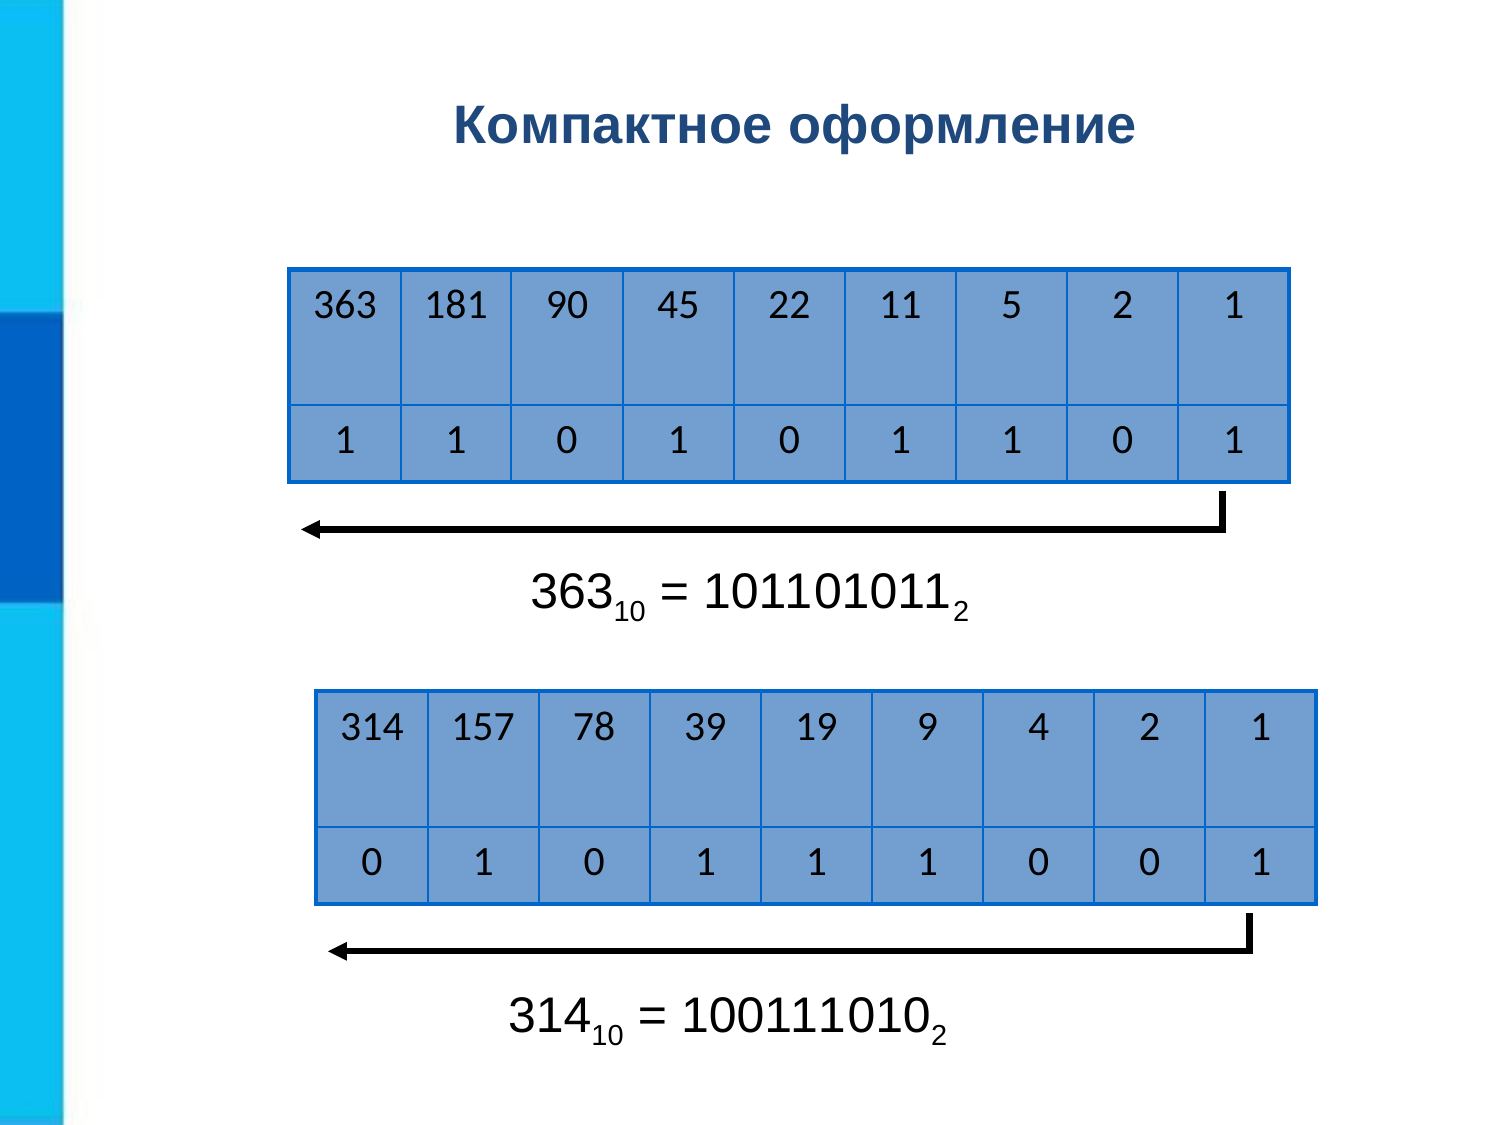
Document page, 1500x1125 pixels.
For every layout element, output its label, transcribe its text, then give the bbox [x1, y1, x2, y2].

table_cell 0 [318, 828, 427, 902]
table_cell 0 [540, 828, 649, 902]
table_header 1 [1206, 693, 1314, 826]
table_cell 1 [873, 828, 982, 902]
table_header 11 [846, 272, 955, 404]
table_header 314 [318, 693, 427, 826]
table_cell 0 [1095, 828, 1204, 902]
text_box Компактное оформление [117, 81, 1417, 163]
table_header 9 [873, 693, 982, 826]
table_cell 0 [735, 406, 844, 480]
table_cell 1 [762, 828, 871, 902]
table_cell 1 [651, 828, 760, 902]
table_header 2 [1068, 272, 1177, 404]
table_cell 0 [512, 406, 622, 480]
text_box 36310 = 1011010112 [515, 550, 1024, 635]
text_box 31410 = 1001110102 [493, 974, 1002, 1059]
table_header 181 [402, 272, 510, 404]
table_header 90 [512, 272, 622, 404]
table_header 2 [1095, 693, 1204, 826]
table_cell 1 [429, 828, 538, 902]
table_header 157 [429, 693, 538, 826]
table_header 1 [1179, 272, 1287, 404]
table_cell 1 [402, 406, 510, 480]
table_cell 1 [624, 406, 733, 480]
table_header 78 [540, 693, 649, 826]
table_header 22 [735, 272, 844, 404]
table_header 45 [624, 272, 733, 404]
picture [0, 0, 1500, 1125]
table_cell 1 [957, 406, 1066, 480]
table_header 19 [762, 693, 871, 826]
table_cell 1 [291, 406, 400, 480]
table_cell 0 [1068, 406, 1177, 480]
table_cell 1 [846, 406, 955, 480]
table_header 5 [957, 272, 1066, 404]
table_cell 0 [984, 828, 1093, 902]
table_header 4 [984, 693, 1093, 826]
table_cell 1 [1206, 828, 1314, 902]
table_cell 1 [1179, 406, 1287, 480]
table_header 363 [291, 272, 400, 404]
table_header 39 [651, 693, 760, 826]
